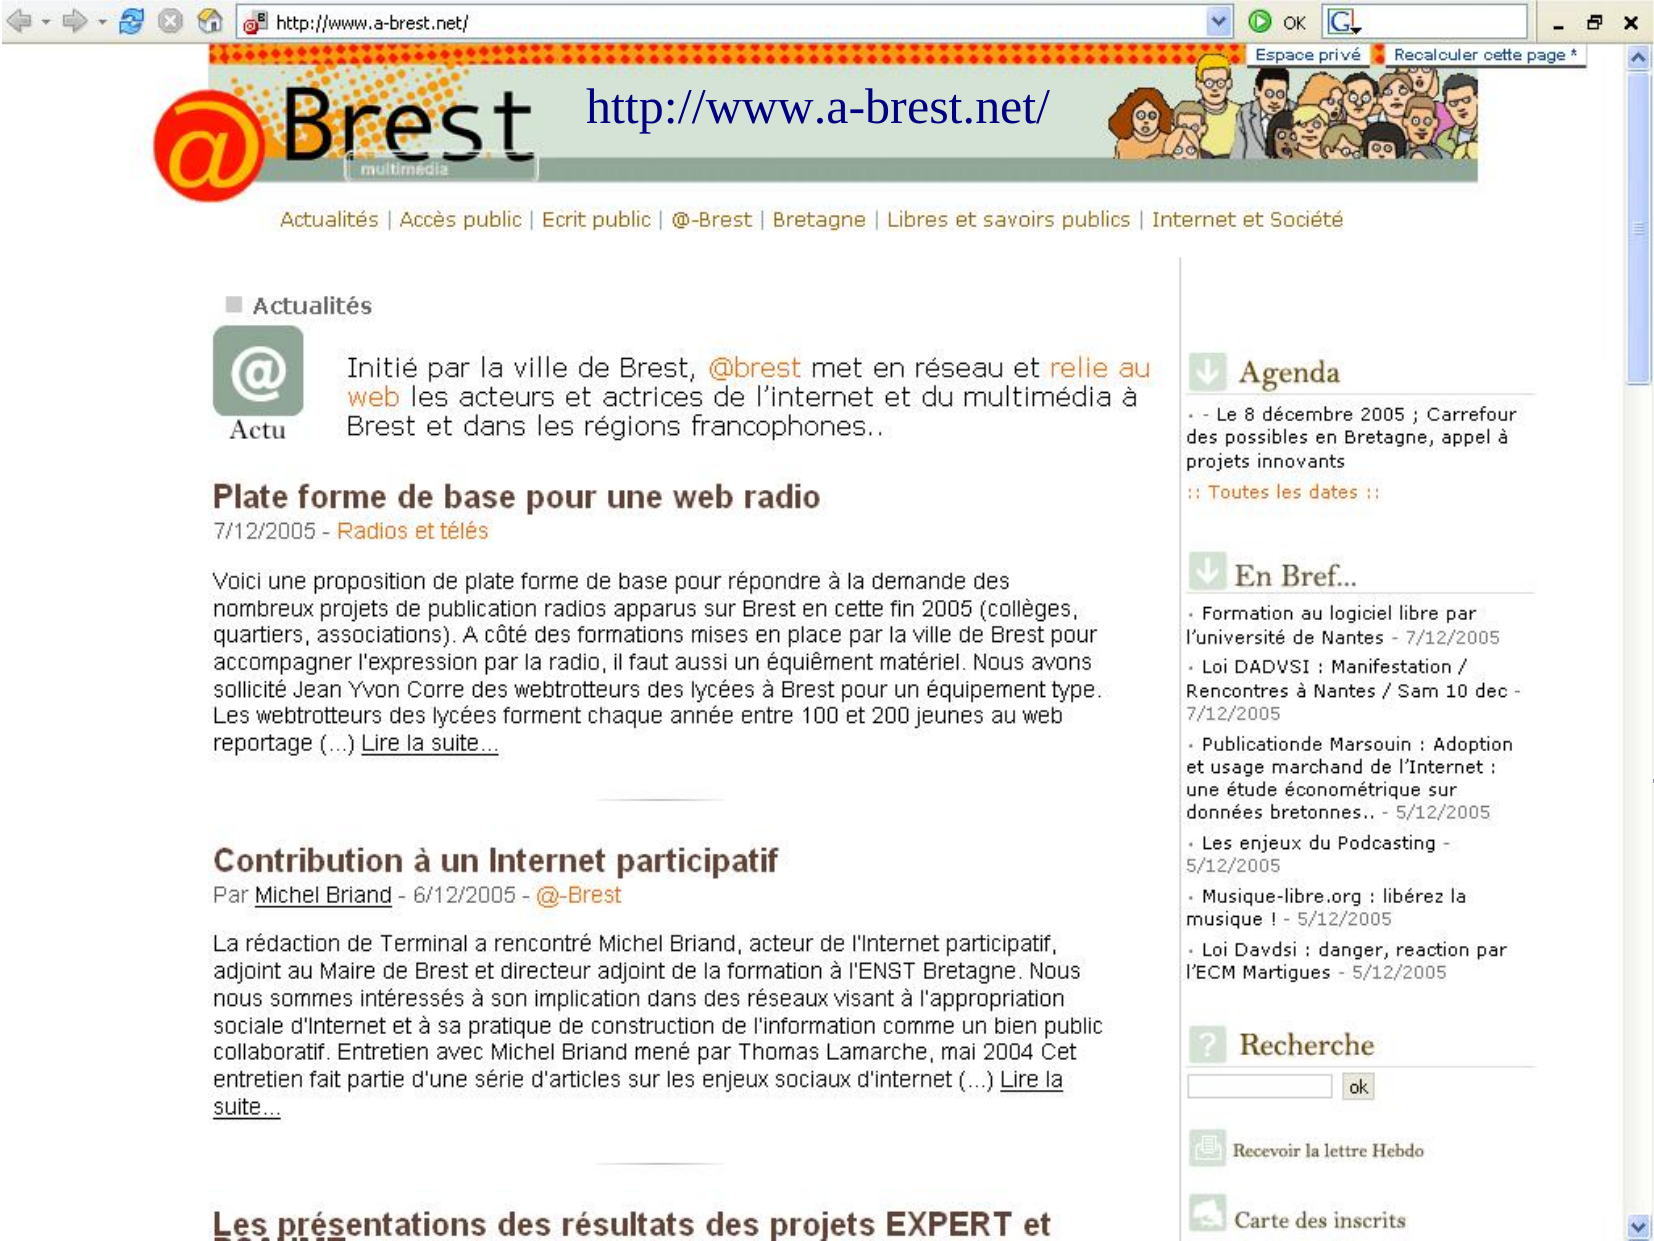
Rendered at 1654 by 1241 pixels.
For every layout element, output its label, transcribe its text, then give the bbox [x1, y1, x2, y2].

picture [2, 0, 1654, 1241]
text_box http://www.a-brest.net/ [585, 79, 1133, 178]
